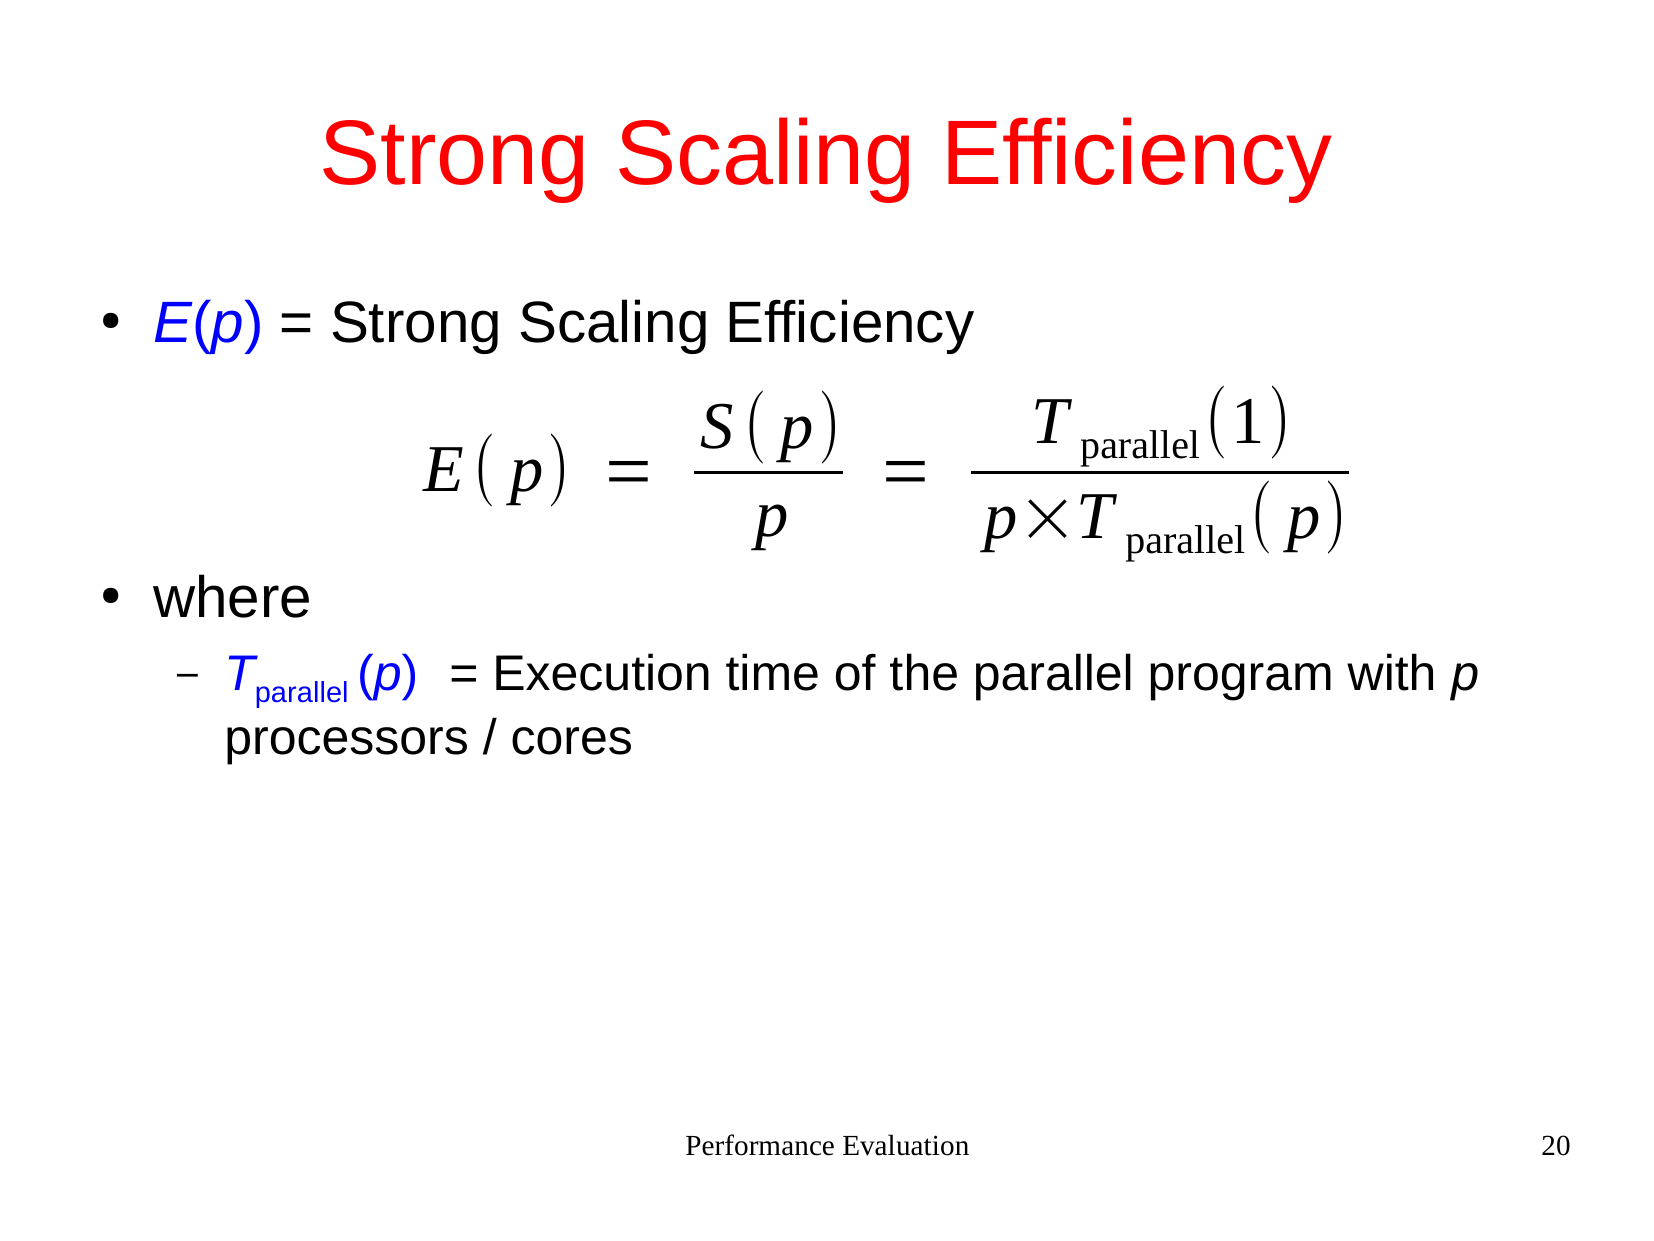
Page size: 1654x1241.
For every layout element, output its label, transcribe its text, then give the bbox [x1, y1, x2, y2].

list E(p) = Strong Scaling Efficiency where Tparallel (p) = Execution time of the parallel program with p processors / cores [82, 290, 1571, 1109]
chart [412, 381, 1359, 563]
title Strong Scaling Efficiency [82, 49, 1571, 257]
